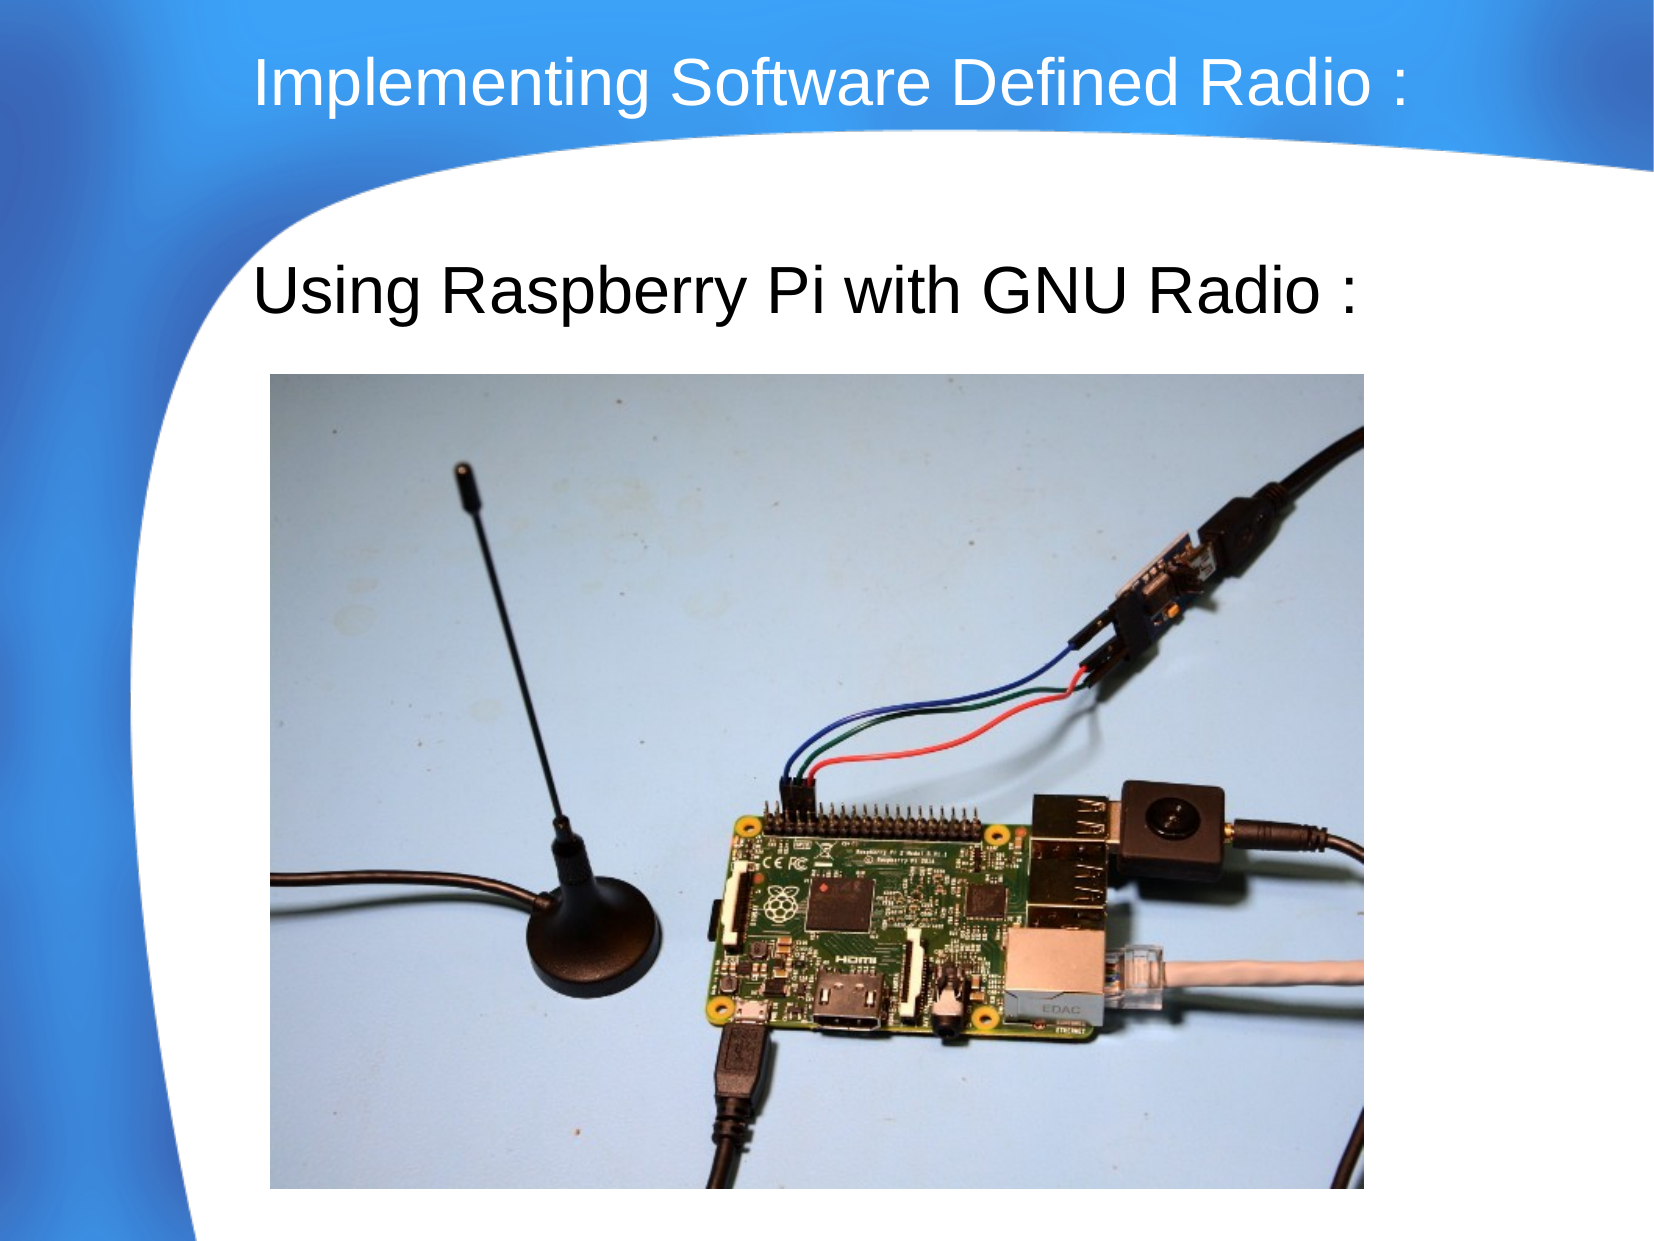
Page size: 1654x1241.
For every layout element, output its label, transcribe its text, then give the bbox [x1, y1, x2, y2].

picture [0, 0, 1654, 1241]
list Implementing Software Defined Radio : Using Raspberry Pi with GNU Radio : [252, 45, 1535, 1171]
